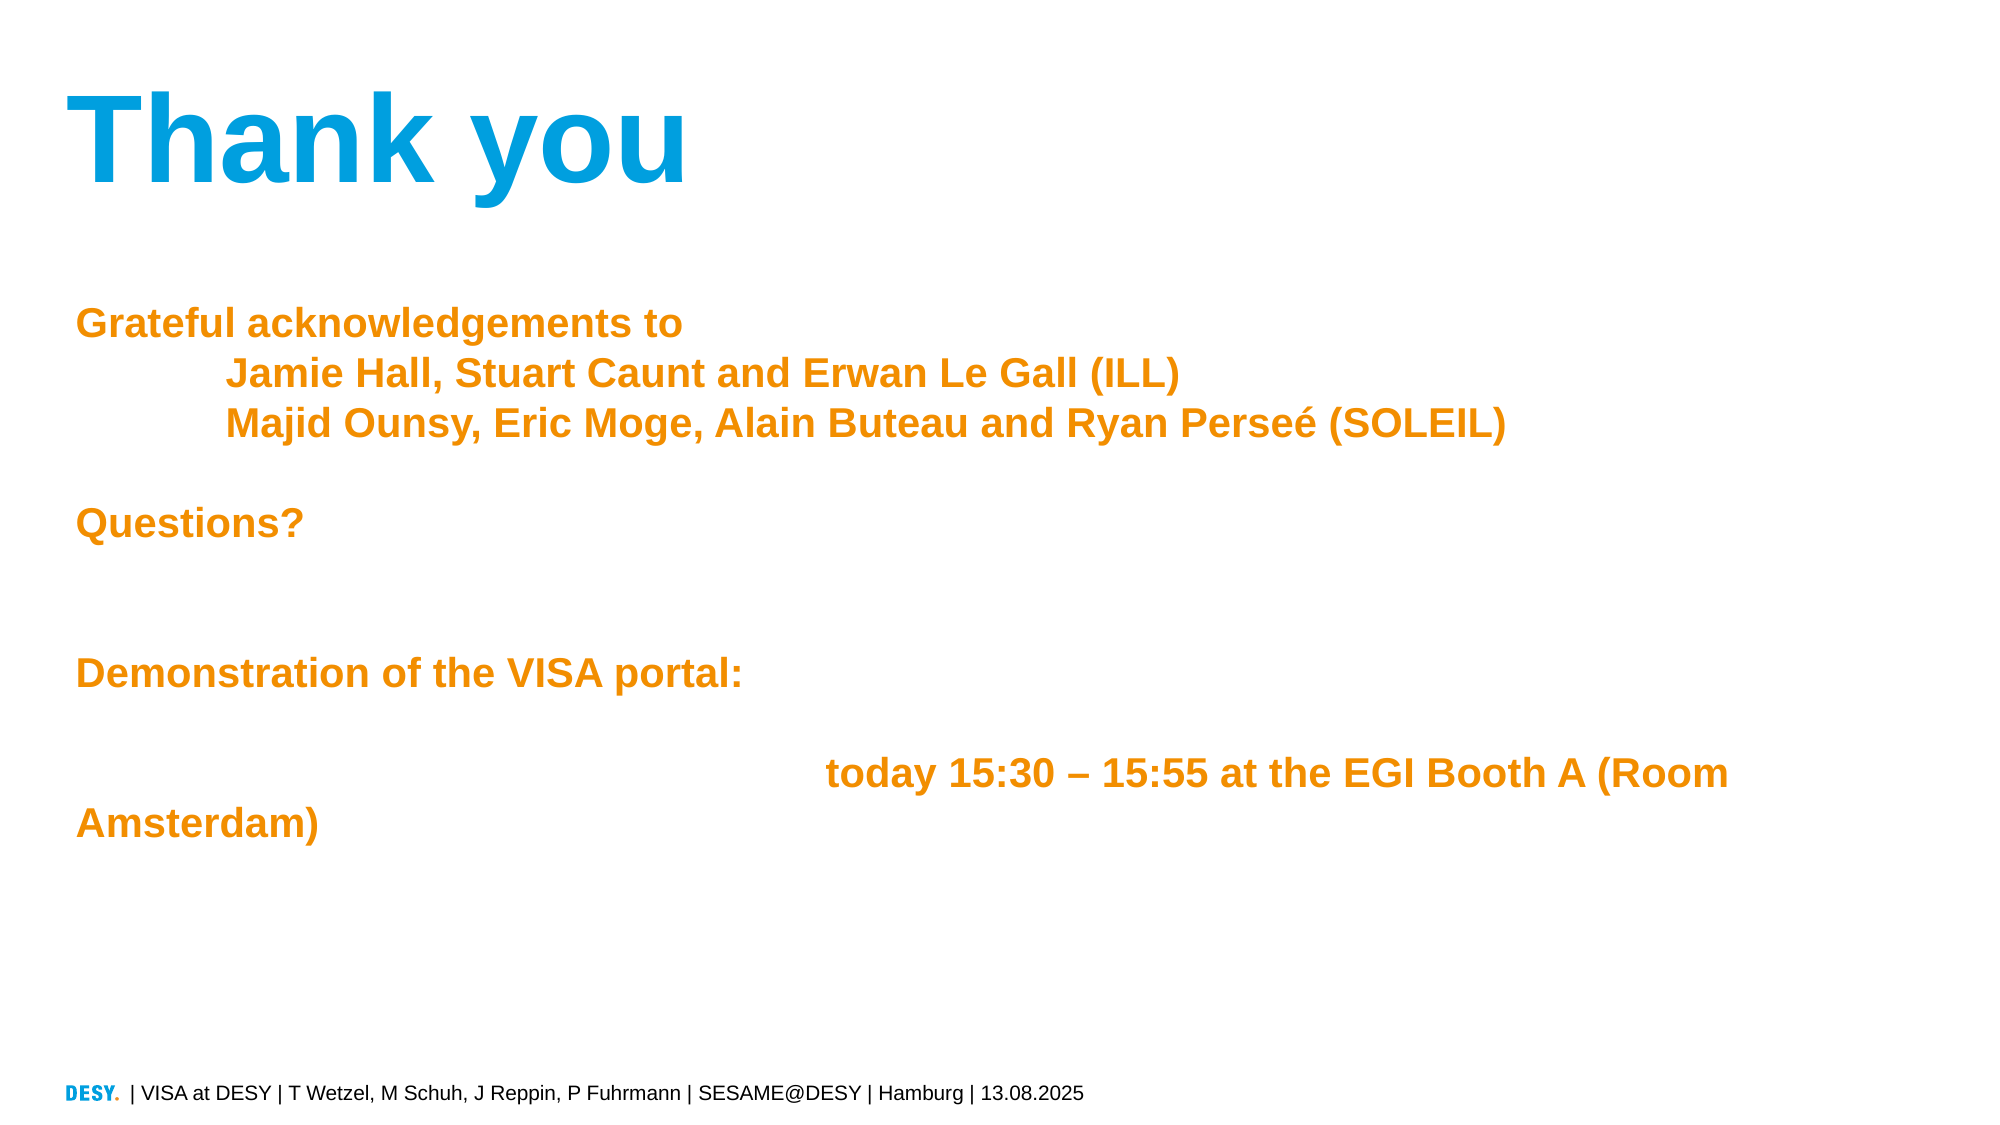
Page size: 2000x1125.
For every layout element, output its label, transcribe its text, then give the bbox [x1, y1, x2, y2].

text_box Grateful acknowledgements to Jamie Hall, Stuart Caunt and Erwan Le Gall (ILL) Majid Ounsy, Eric Moge, Alain Buteau and Ryan Perseé (SOLEIL) Questions? Demonstration of the VISA portal: today 15:30 – 15:55 at the EGI Booth A (Room Amsterdam) [60, 288, 1980, 345]
text_box Thank you [66, 345, 1932, 633]
text_box Thank you [66, 57, 1932, 288]
